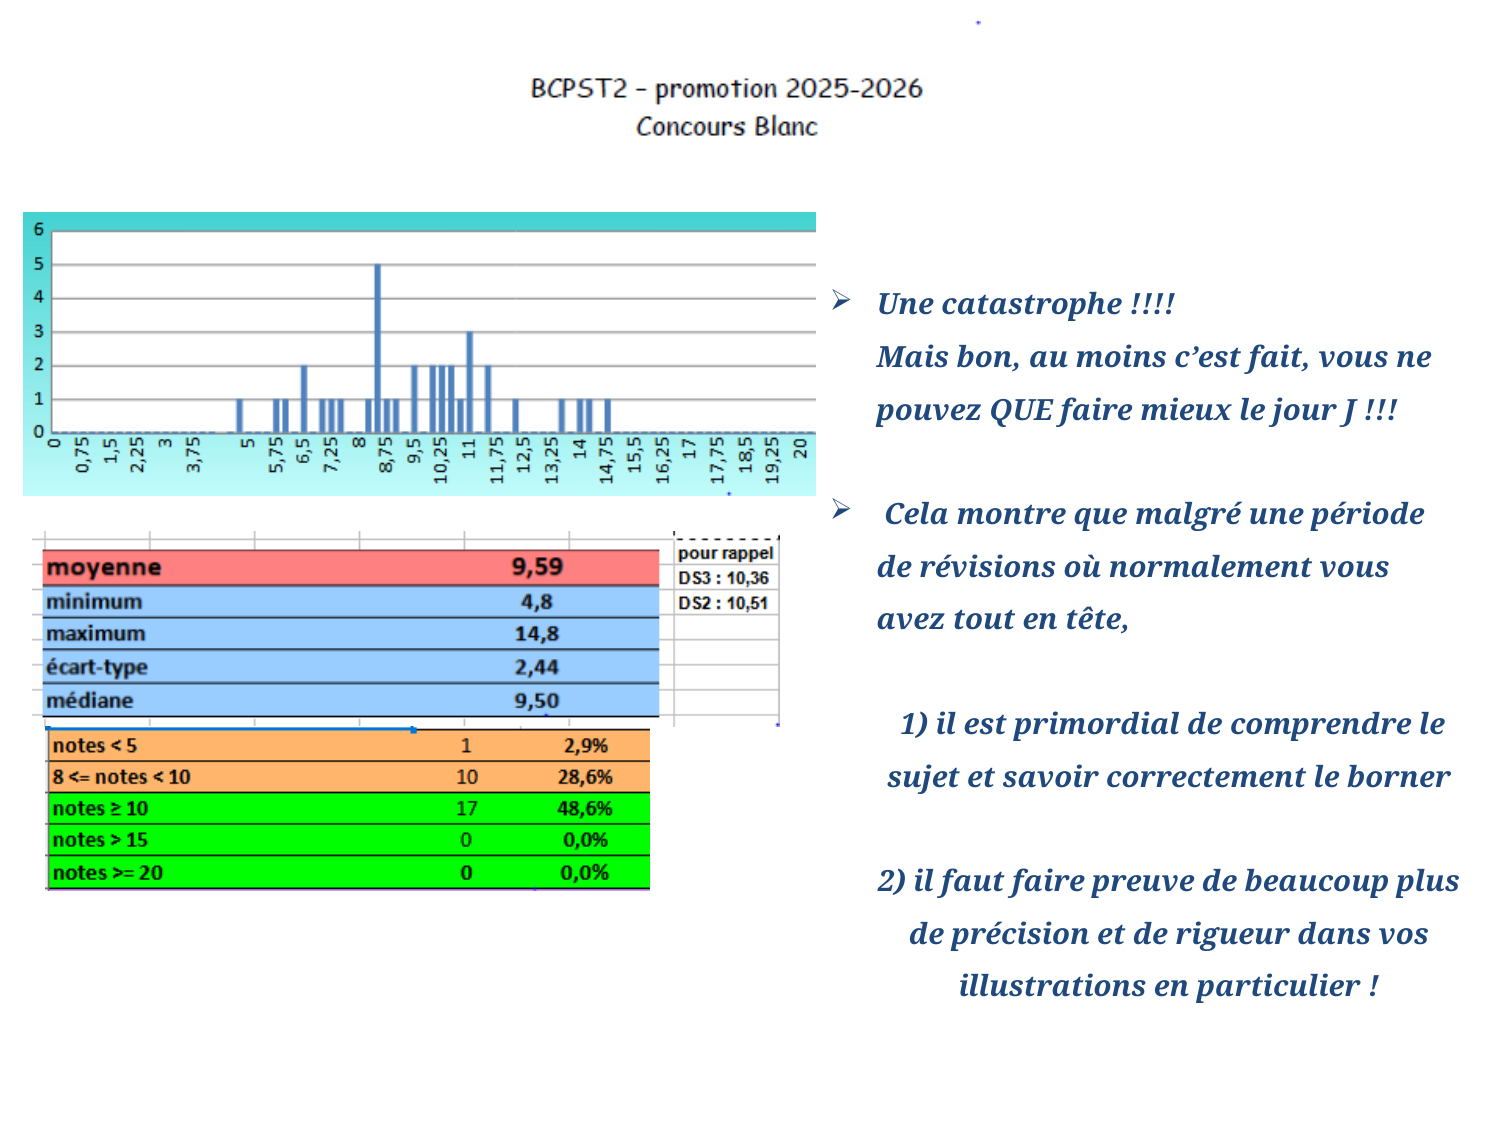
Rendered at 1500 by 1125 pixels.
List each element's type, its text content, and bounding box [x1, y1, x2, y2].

picture [32, 531, 780, 891]
picture [448, 20, 981, 167]
text_box Une catastrophe !!!! Mais bon, au moins c’est fait, vous ne pouvez QUE faire mieux le jour J !!! Cela montre que malgré une période de révisions où normalement vous avez tout en tête, 1) il est primordial de comprendre le sujet et savoir correctement le borner 2) il faut faire preuve de beaucoup plus de précision et de rigueur dans vos illustrations en particulier ! [814, 226, 1477, 1115]
picture [23, 212, 816, 496]
